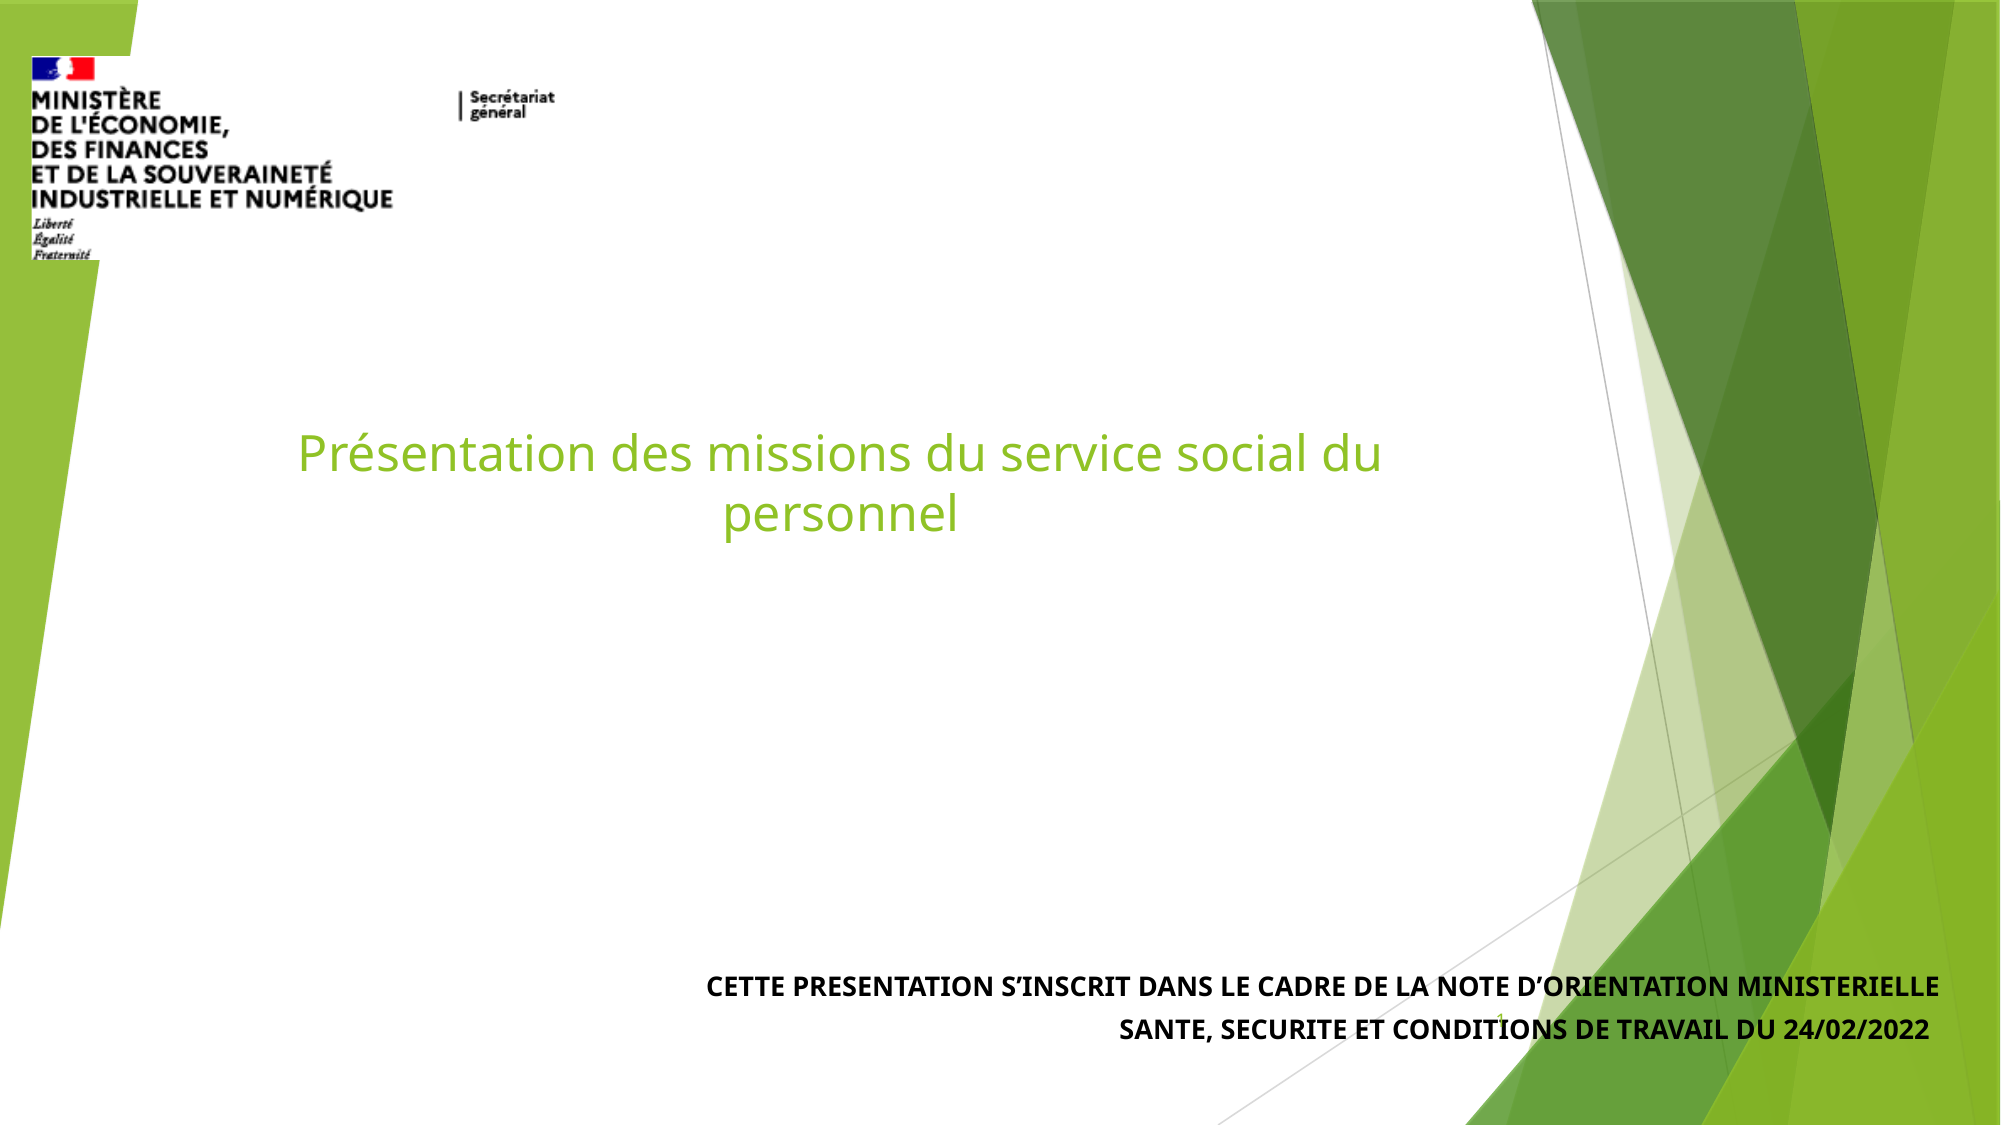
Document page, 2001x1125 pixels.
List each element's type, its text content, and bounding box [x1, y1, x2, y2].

slide_number <numéro> [1409, 991, 1522, 1051]
picture [31, 56, 559, 260]
subtitle CETTE PRESENTATION S’INSCRIT DANS LE CADRE DE LA NOTE D’ORIENTATION MINISTERIELLE SANTE, SECURITE ET CONDITIONS DE TRAVAIL DU 24/02/2022 [680, 896, 1955, 1077]
title Présentation des missions du service social du personnel [203, 278, 1478, 549]
